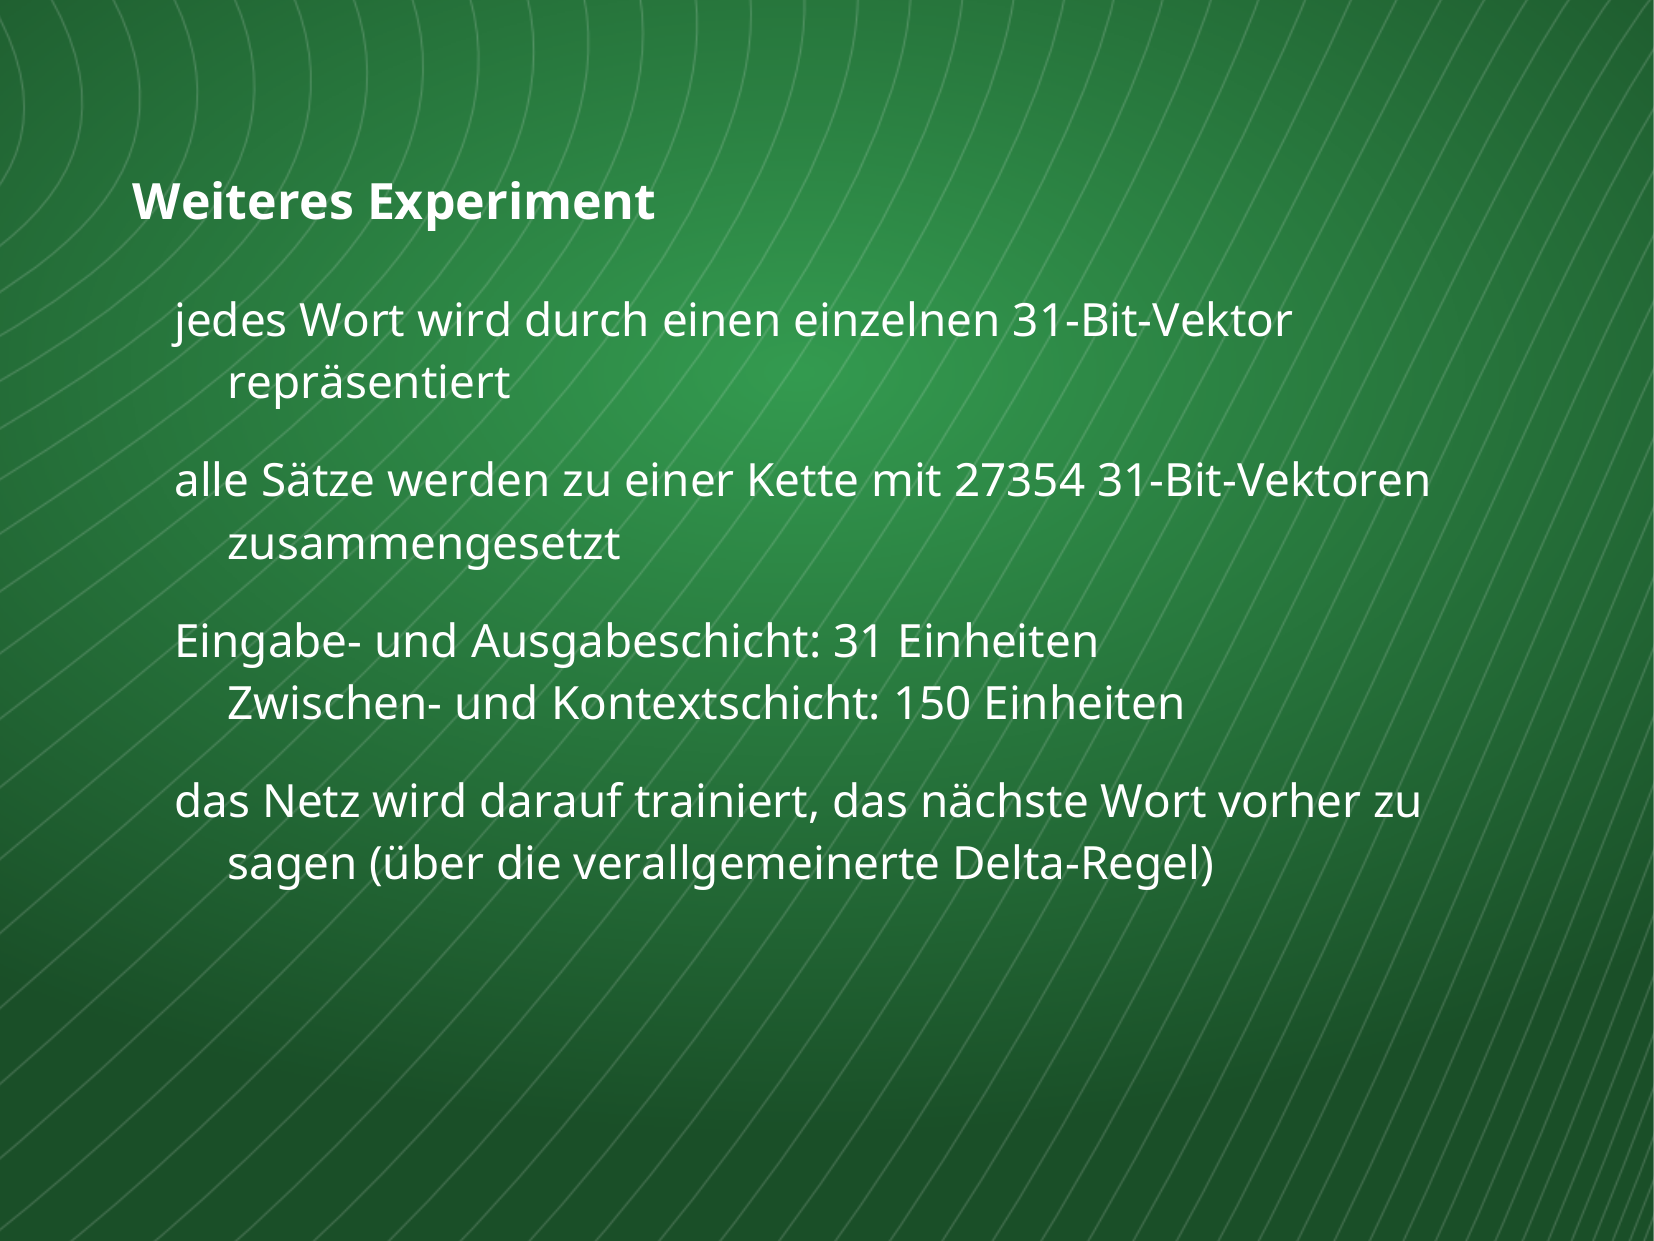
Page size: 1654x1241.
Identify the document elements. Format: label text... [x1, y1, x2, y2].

text_box Weiteres Experiment [118, 158, 642, 237]
text_box jedes Wort wird durch einen einzelnen 31-Bit-Vektor repräsentiert alle Sätze werden zu einer Kette mit 27354 31-Bit-Vektoren zusammengesetzt Eingabe- und Ausgabeschicht: 31 Einheiten Zwischen- und Kontextschicht: 150 Einheiten das Netz wird darauf trainiert, das nächste Wort vorher zu sagen (über die verallgemeinerte Delta-Regel) [159, 279, 1533, 857]
picture [0, 0, 1654, 1241]
